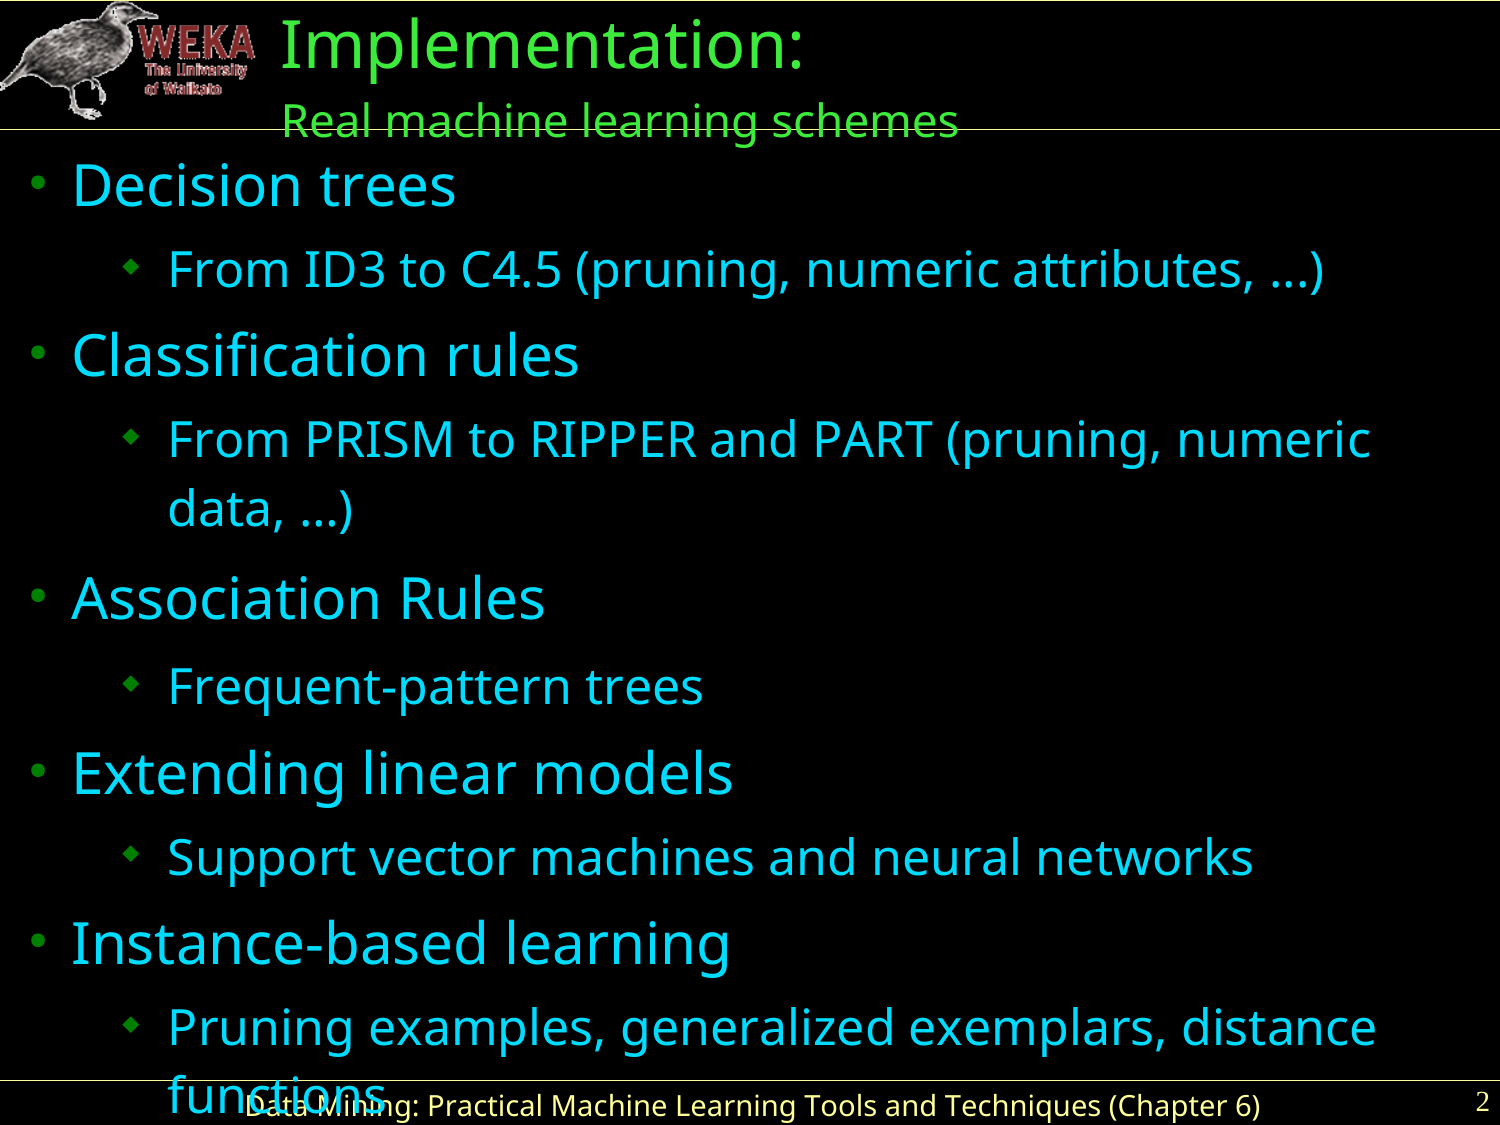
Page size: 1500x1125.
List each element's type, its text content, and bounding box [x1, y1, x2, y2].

list Decision trees From ID3 to C4.5 (pruning, numeric attributes, ...) Classification rules From PRISM to RIPPER and PART (pruning, numeric data, …) Association Rules Frequent-pattern trees Extending linear models Support vector machines and neural networks Instance-based learning Pruning examples, generalized exemplars, distance functions [13, 136, 1495, 1115]
picture [0, 1, 265, 129]
title Implementation: Real machine learning schemes [265, 0, 1500, 151]
